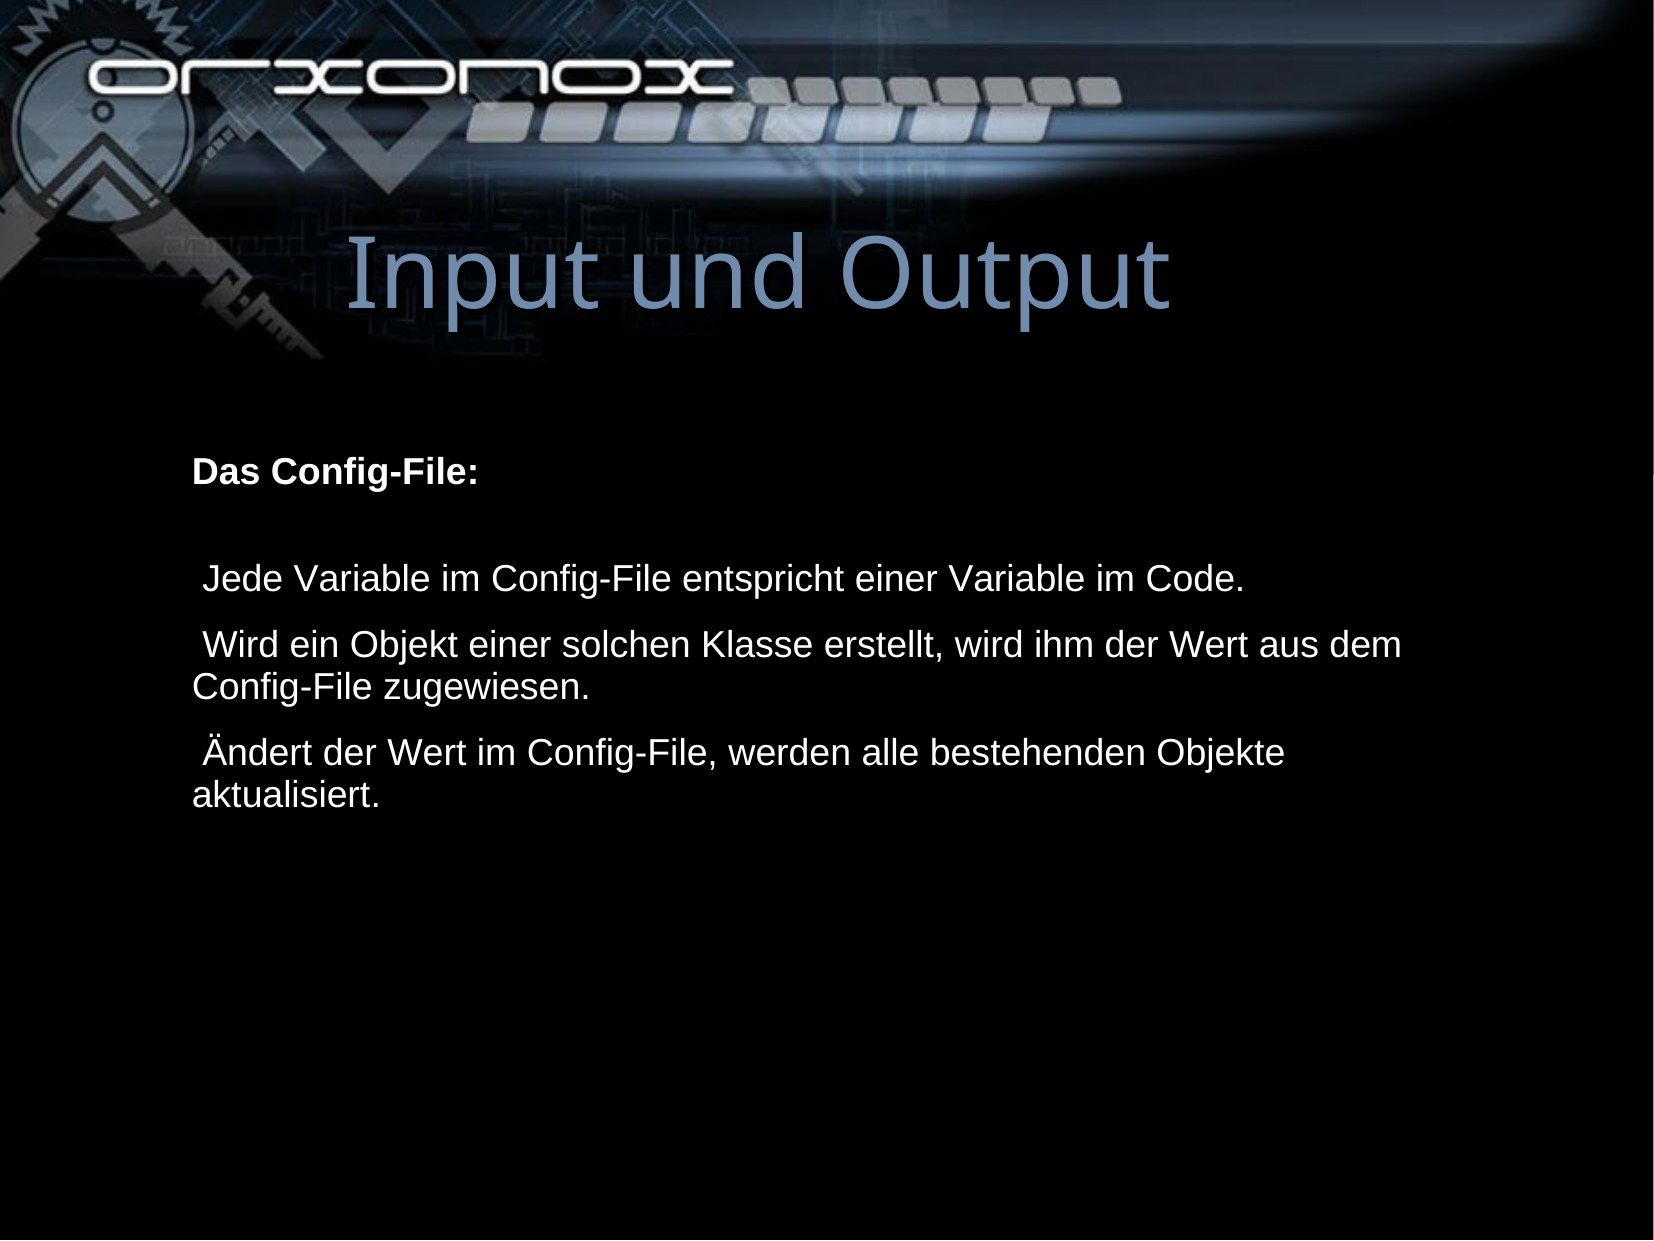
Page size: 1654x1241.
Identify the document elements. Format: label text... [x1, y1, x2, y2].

picture [0, 0, 1654, 475]
text_box Das Config-File: Jede Variable im Config-File entspricht einer Variable im Code. Wird ein Objekt einer solchen Klasse erstellt, wird ihm der Wert aus dem Config-File zugewiesen. Ändert der Wert im Config-File, werden alle bestehenden Objekte aktualisiert. [177, 442, 1477, 825]
text_box Input und Output [330, 194, 1306, 344]
